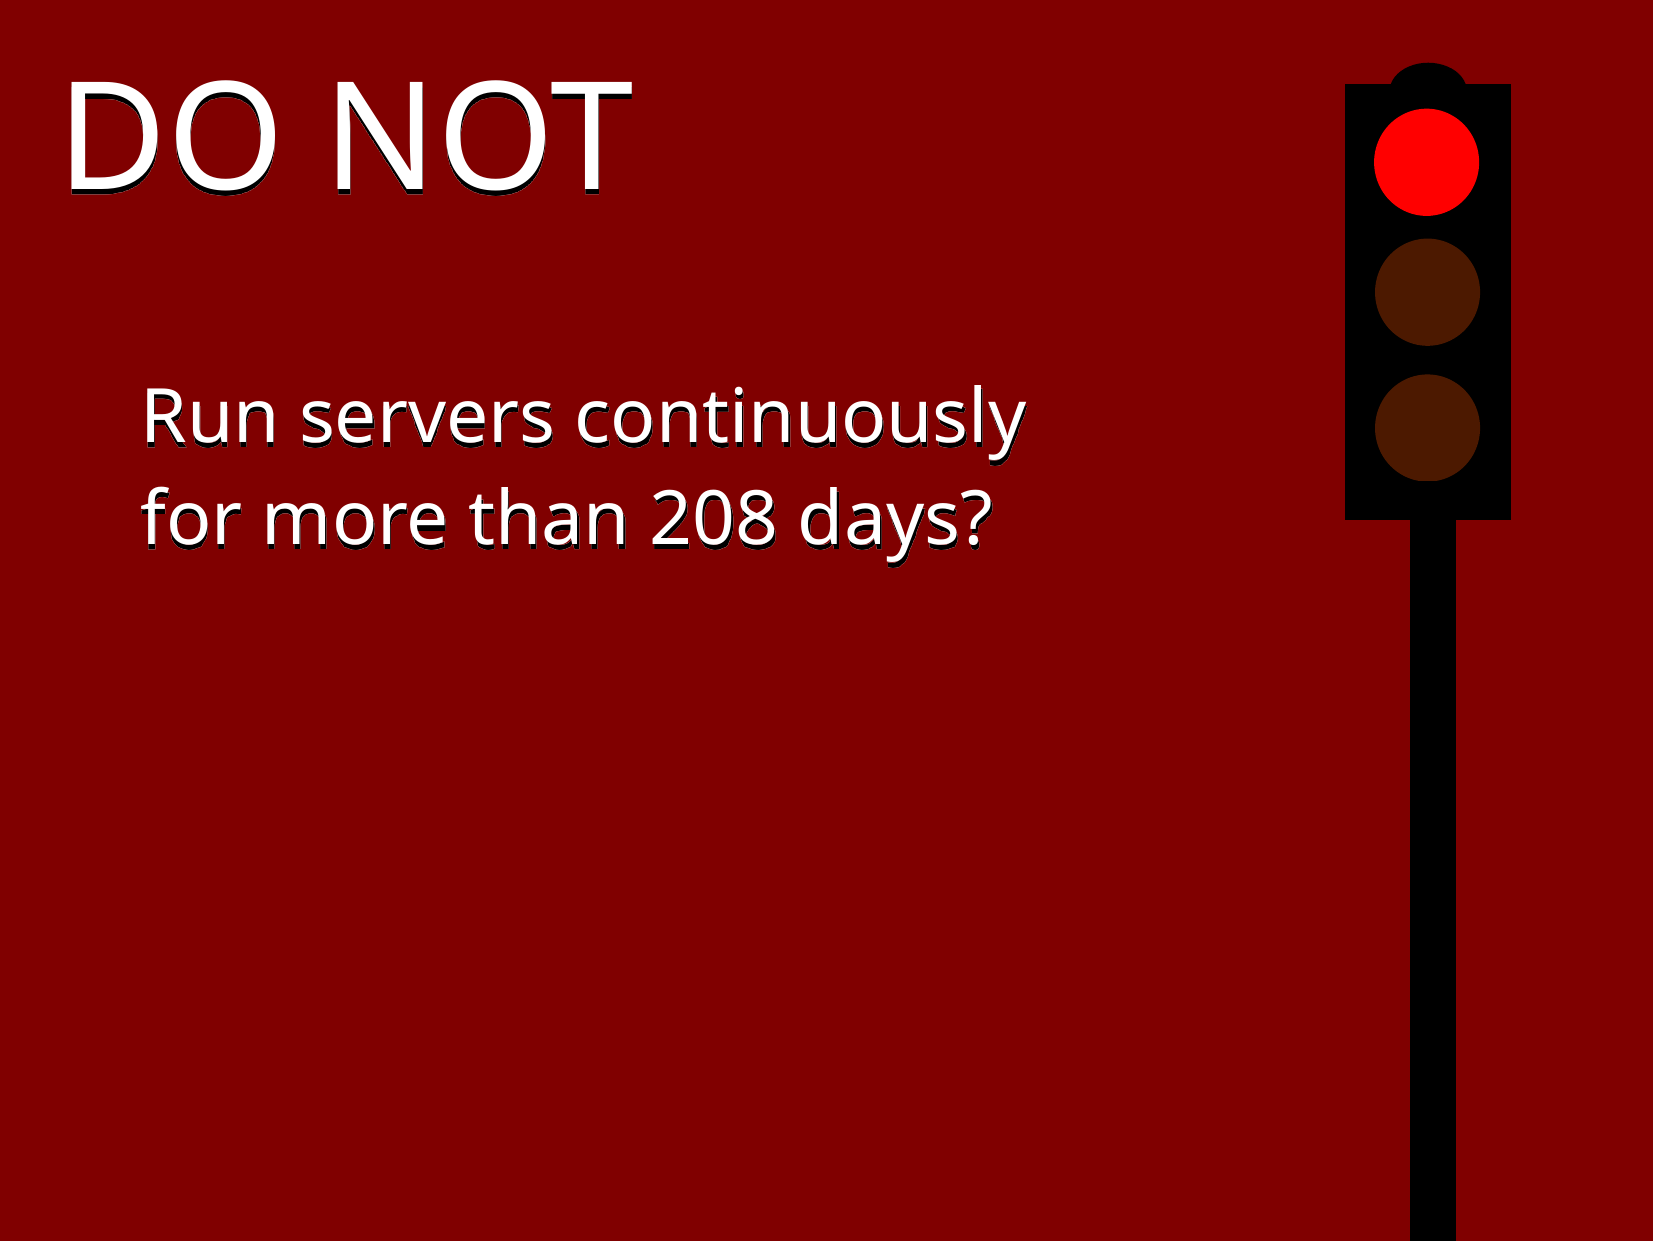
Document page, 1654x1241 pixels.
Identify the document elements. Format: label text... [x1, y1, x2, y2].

title Run servers continuously for more than 208 days? [140, 304, 1073, 726]
title DO NOT [57, 39, 1191, 224]
